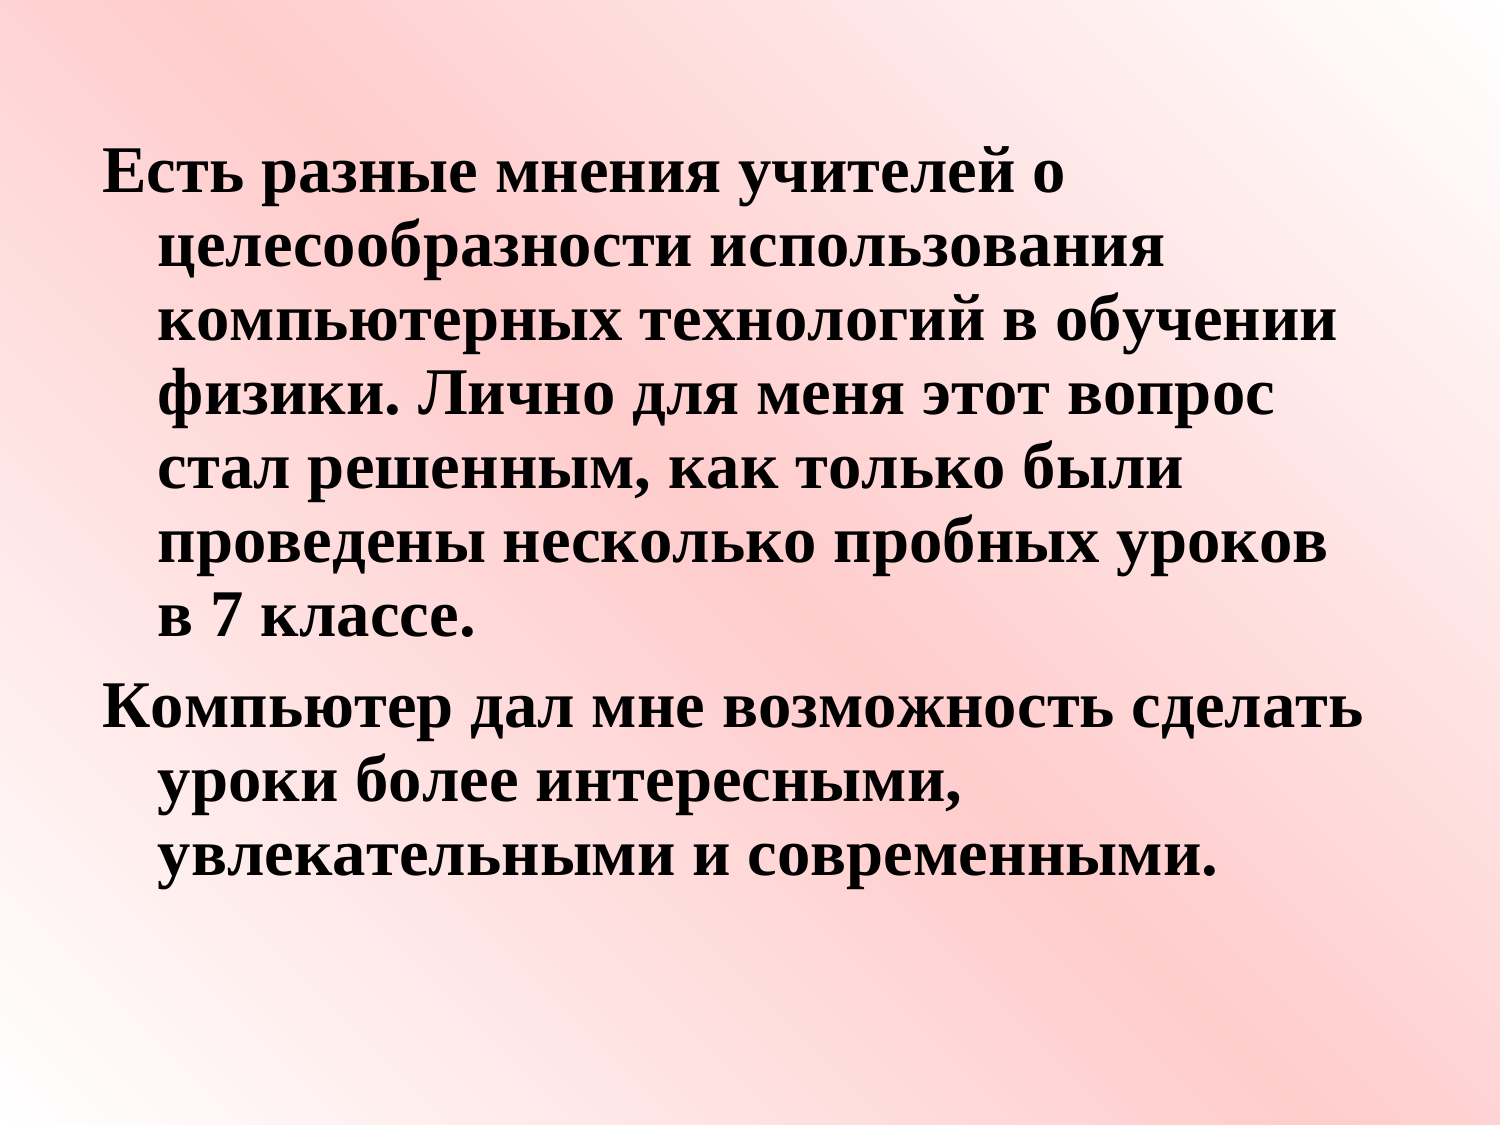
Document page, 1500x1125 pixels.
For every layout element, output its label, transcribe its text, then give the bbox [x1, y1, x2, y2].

list Есть разные мнения учителей о целесообразности использования компьютерных технологий в обучении физики. Лично для меня этот вопрос стал решенным, как только были проведены несколько пробных уроков в 7 классе. Компьютер дал мне возможность сделать уроки более интересными, увлекательными и современными. [87, 125, 1388, 1125]
